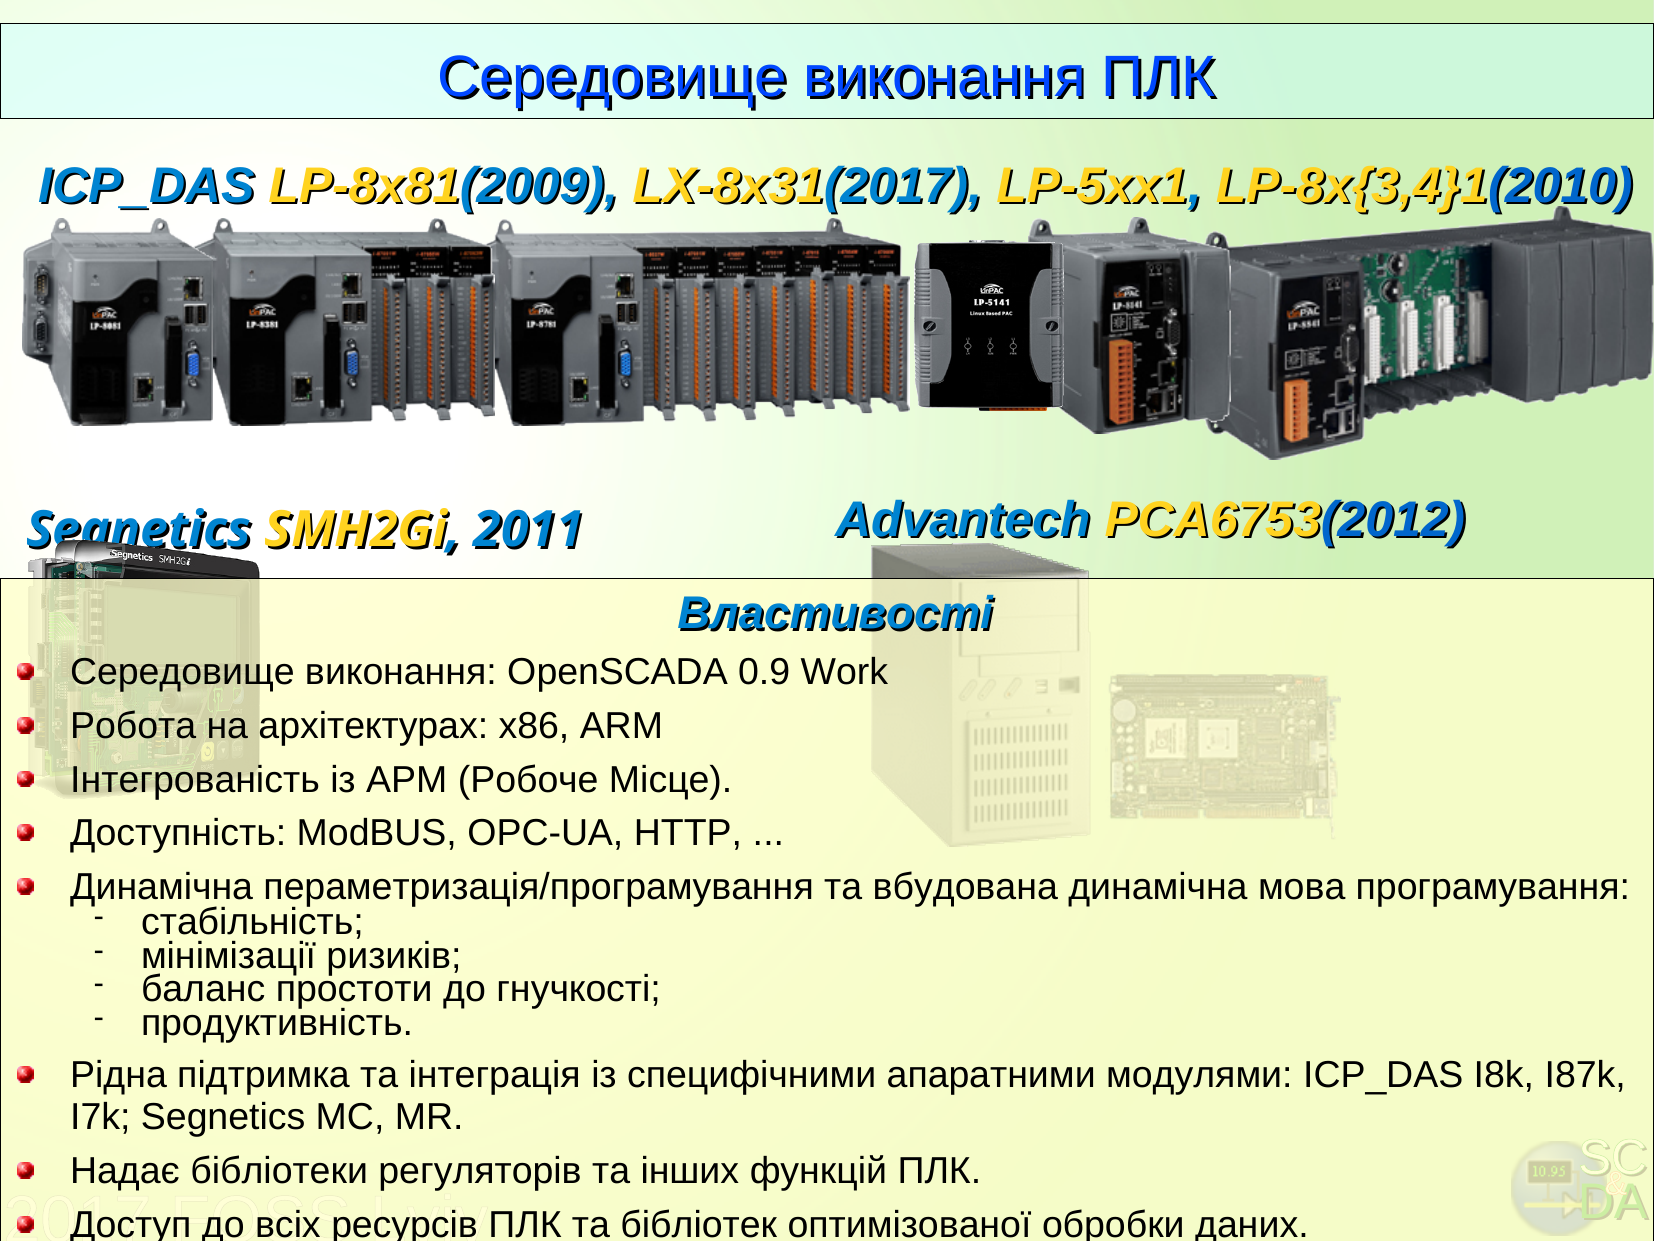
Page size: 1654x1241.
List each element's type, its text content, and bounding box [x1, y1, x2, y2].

title Середовище виконання ПЛК [0, 23, 1654, 119]
text_box Segnetics SMH2Gi, 2011 [10, 481, 745, 540]
picture [914, 206, 1654, 460]
text_box Advantech PCA6753(2012) [819, 481, 1495, 551]
list Властивості Середовище виконання: OpenSCADA 0.9 Work Робота на архітектурах: x86, ARM Інтегрованість із АРМ (Робоче Місце). Доступність: ModBUS, OPC-UA, HTTP, ... Динамічна пераметризація/програмування та вбудована динамічна мова програмування: стабільність; мінімізації ризиків; баланс простоти до гнучкості; продуктивність. Рідна підтримка та інтеграція із специфічними апаратними модулями: ICP_DAS I8k, I87k, I7k; Segnetics MC, MR. Надає бібліотеки регуляторів та інших функцій ПЛК. Доступ до всіх ресурсів ПЛК та бібліотек оптимізованої обробки даних. [0, 578, 1654, 1241]
picture [28, 539, 260, 578]
picture [22, 218, 910, 426]
picture [871, 543, 1341, 578]
text_box ICP_DAS LP-8x81(2009), LX-8x31(2017), LP-5xx1, LP-8x{3,4}1(2010) [22, 147, 1654, 204]
